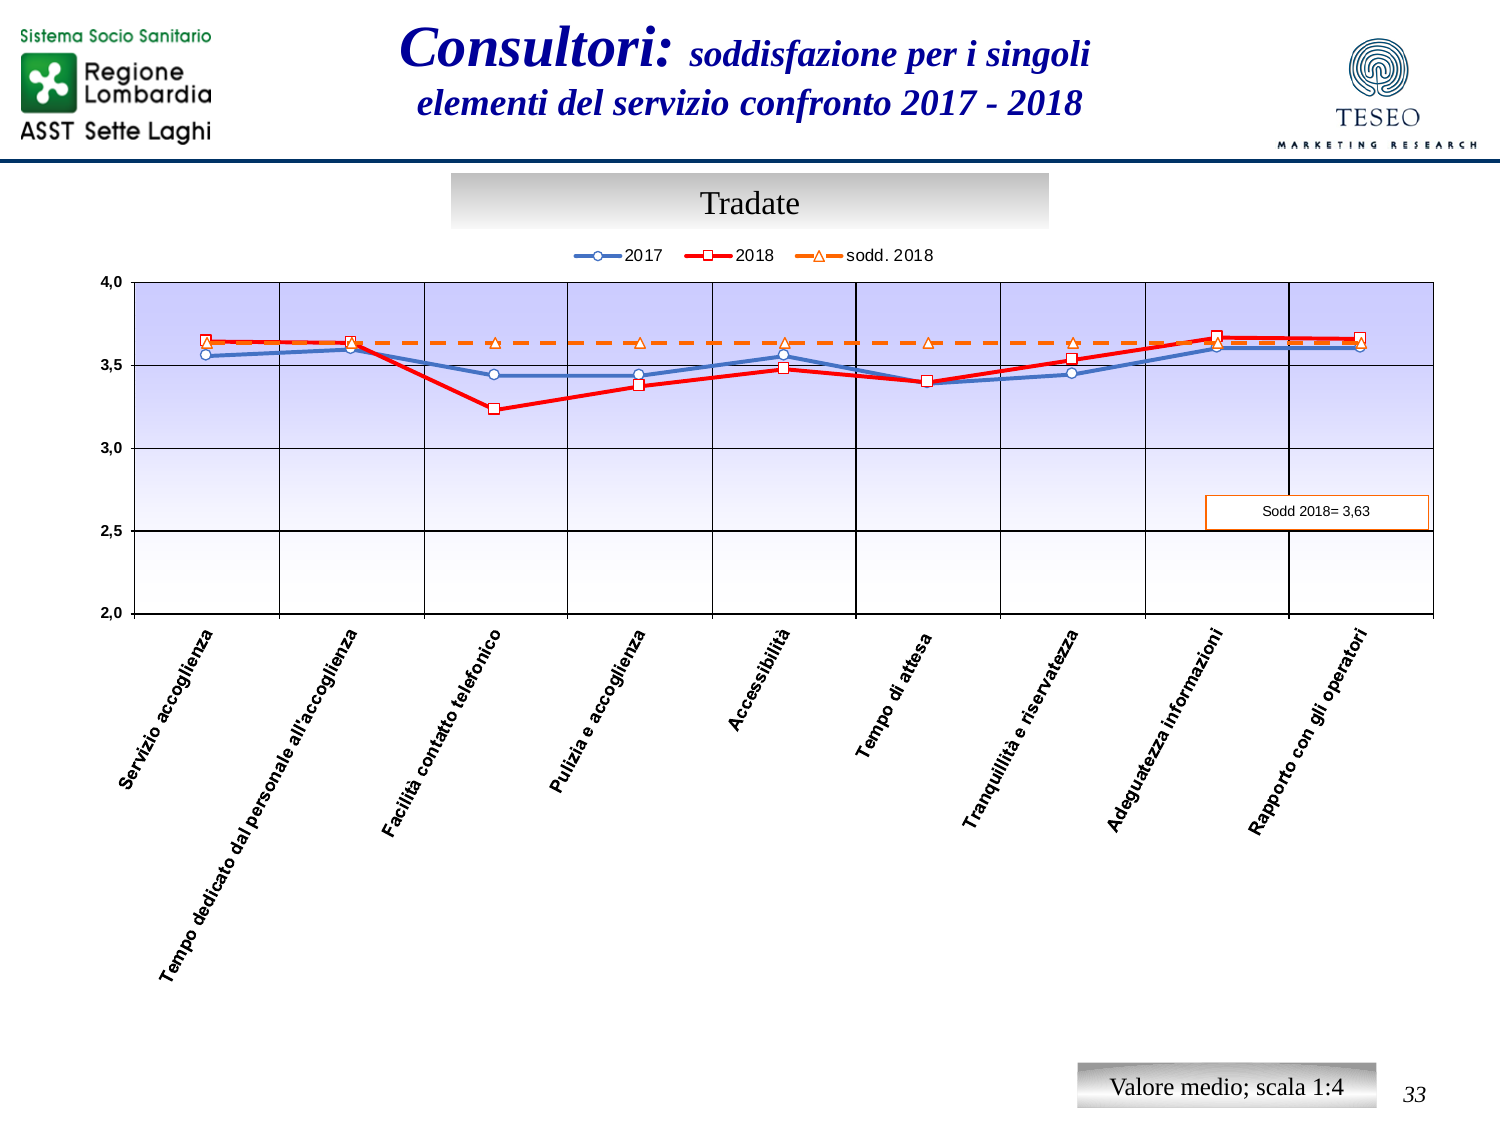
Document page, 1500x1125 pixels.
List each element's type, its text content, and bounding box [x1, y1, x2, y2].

text_box Valore medio; scala 1:4 [1077, 1062, 1377, 1108]
text_box Tradate [451, 173, 1049, 229]
text_box Consultori: soddisfazione per i singoli elementi del servizio confronto 2017 - 2018 [206, 25, 1294, 151]
picture [1294, 30, 1481, 149]
picture [61, 230, 1439, 1014]
picture [21, 26, 206, 148]
